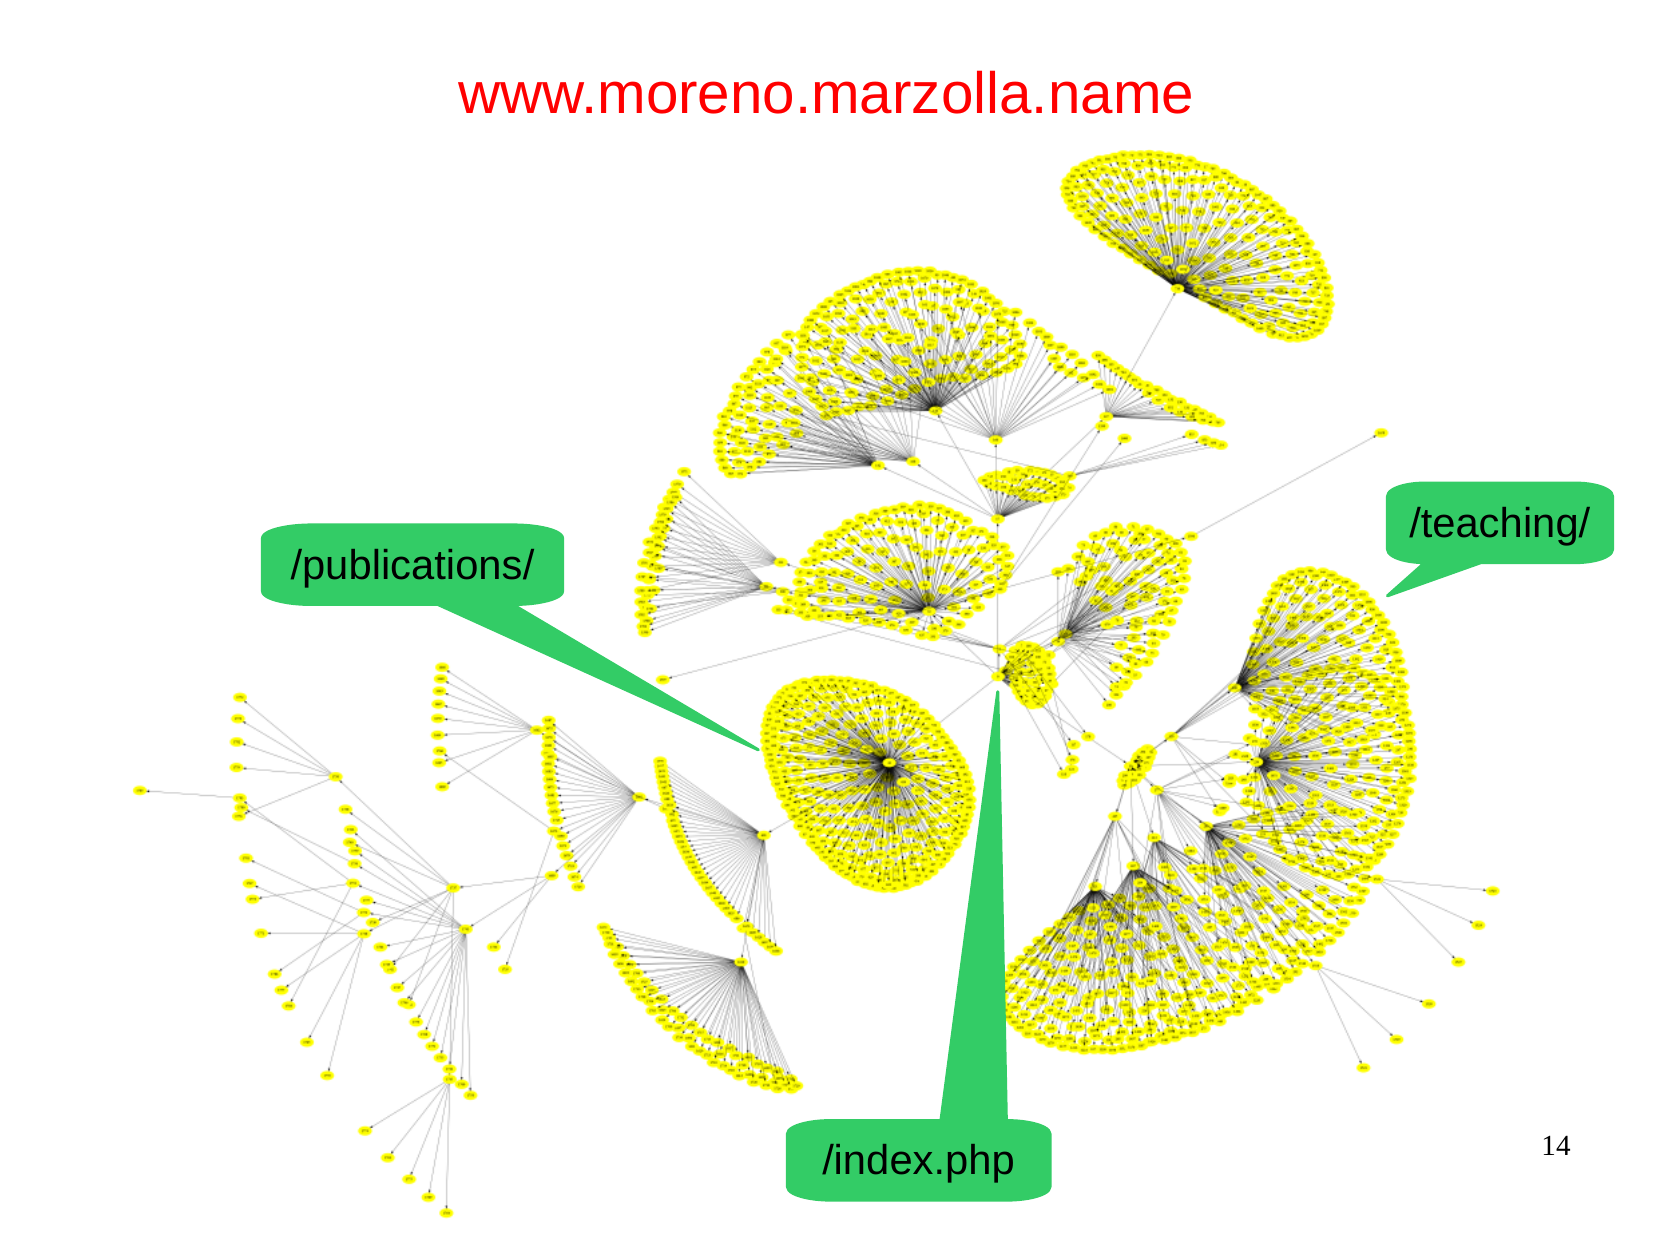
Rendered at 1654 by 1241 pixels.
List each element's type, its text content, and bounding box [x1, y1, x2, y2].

title www.moreno.marzolla.name [82, 0, 1571, 188]
text_box /publications/ [262, 524, 759, 750]
picture [132, 149, 1501, 1220]
text_box /teaching/ [1387, 483, 1613, 596]
text_box /index.php [787, 691, 1051, 1201]
